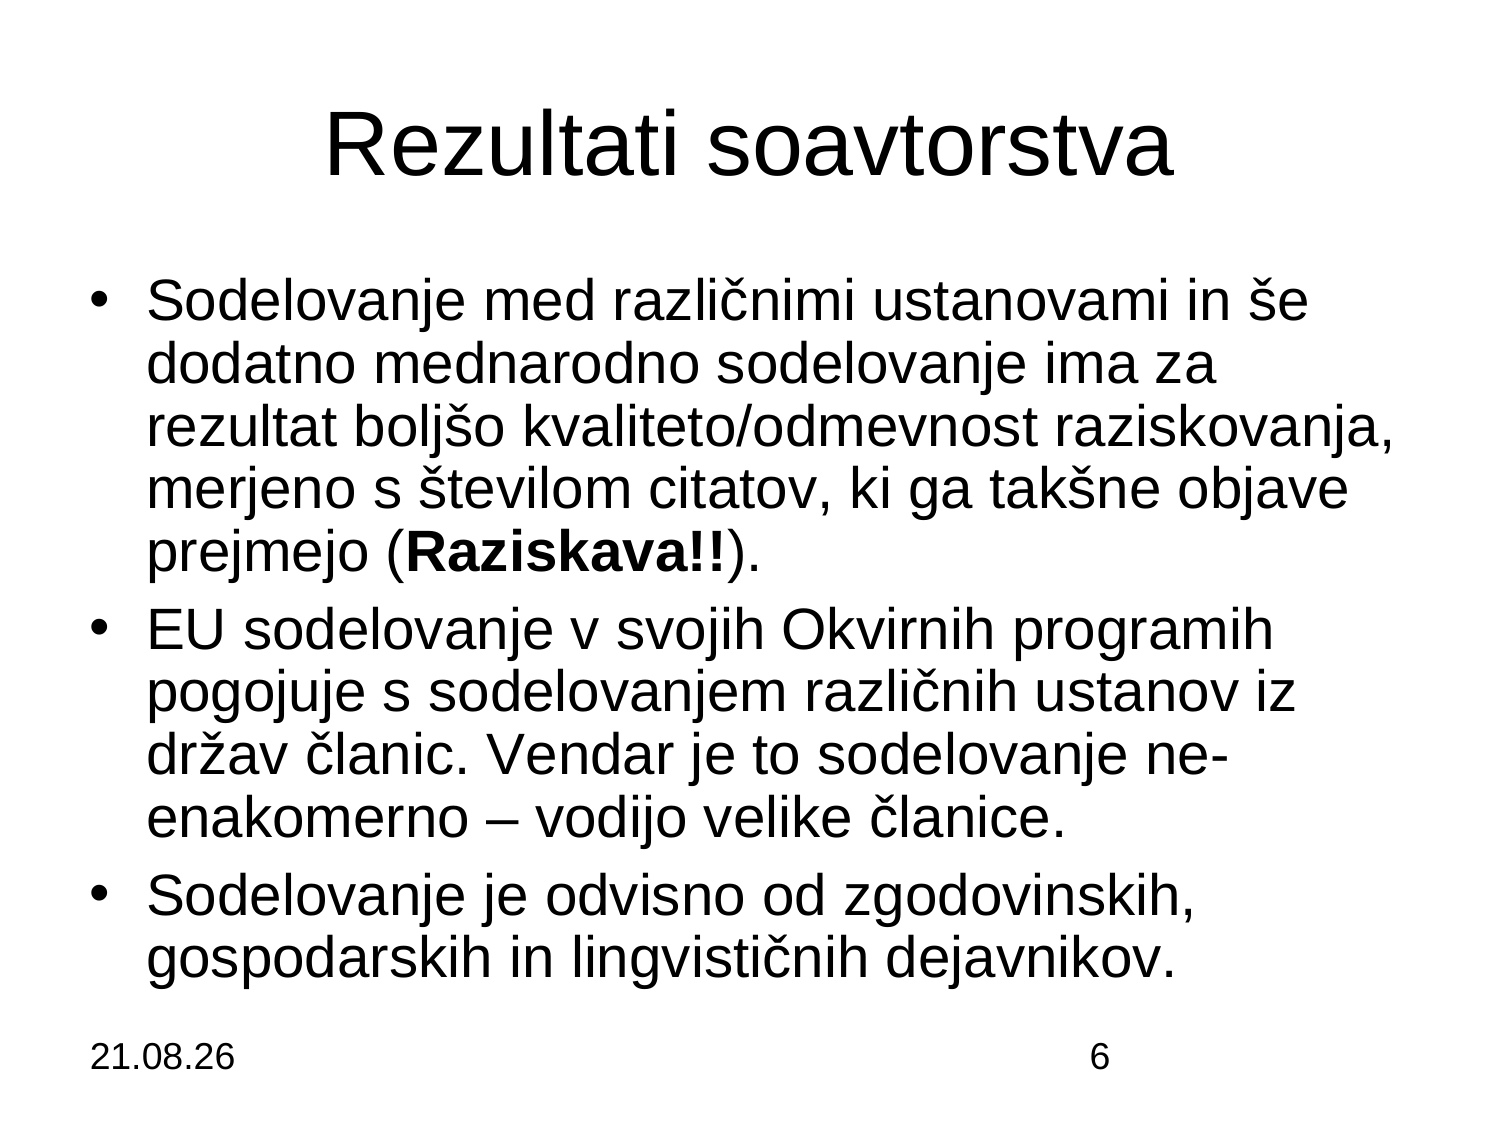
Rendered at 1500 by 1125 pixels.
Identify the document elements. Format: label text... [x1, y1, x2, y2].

title Rezultati soavtorstva [75, 45, 1426, 233]
list Sodelovanje med različnimi ustanovami in še dodatno mednarodno sodelovanje ima za rezultat boljšo kvaliteto/odmevnost raziskovanja, merjeno s številom citatov, ki ga takšne objave prejmejo (Raziskava!!). EU sodelovanje v svojih Okvirnih programih pogojuje s sodelovanjem različnih ustanov iz držav članic. Vendar je to sodelovanje ne-enakomerno – vodijo velike članice. Sodelovanje je odvisno od zgodovinskih, gospodarskih in lingvističnih dejavnikov. [75, 262, 1426, 1006]
